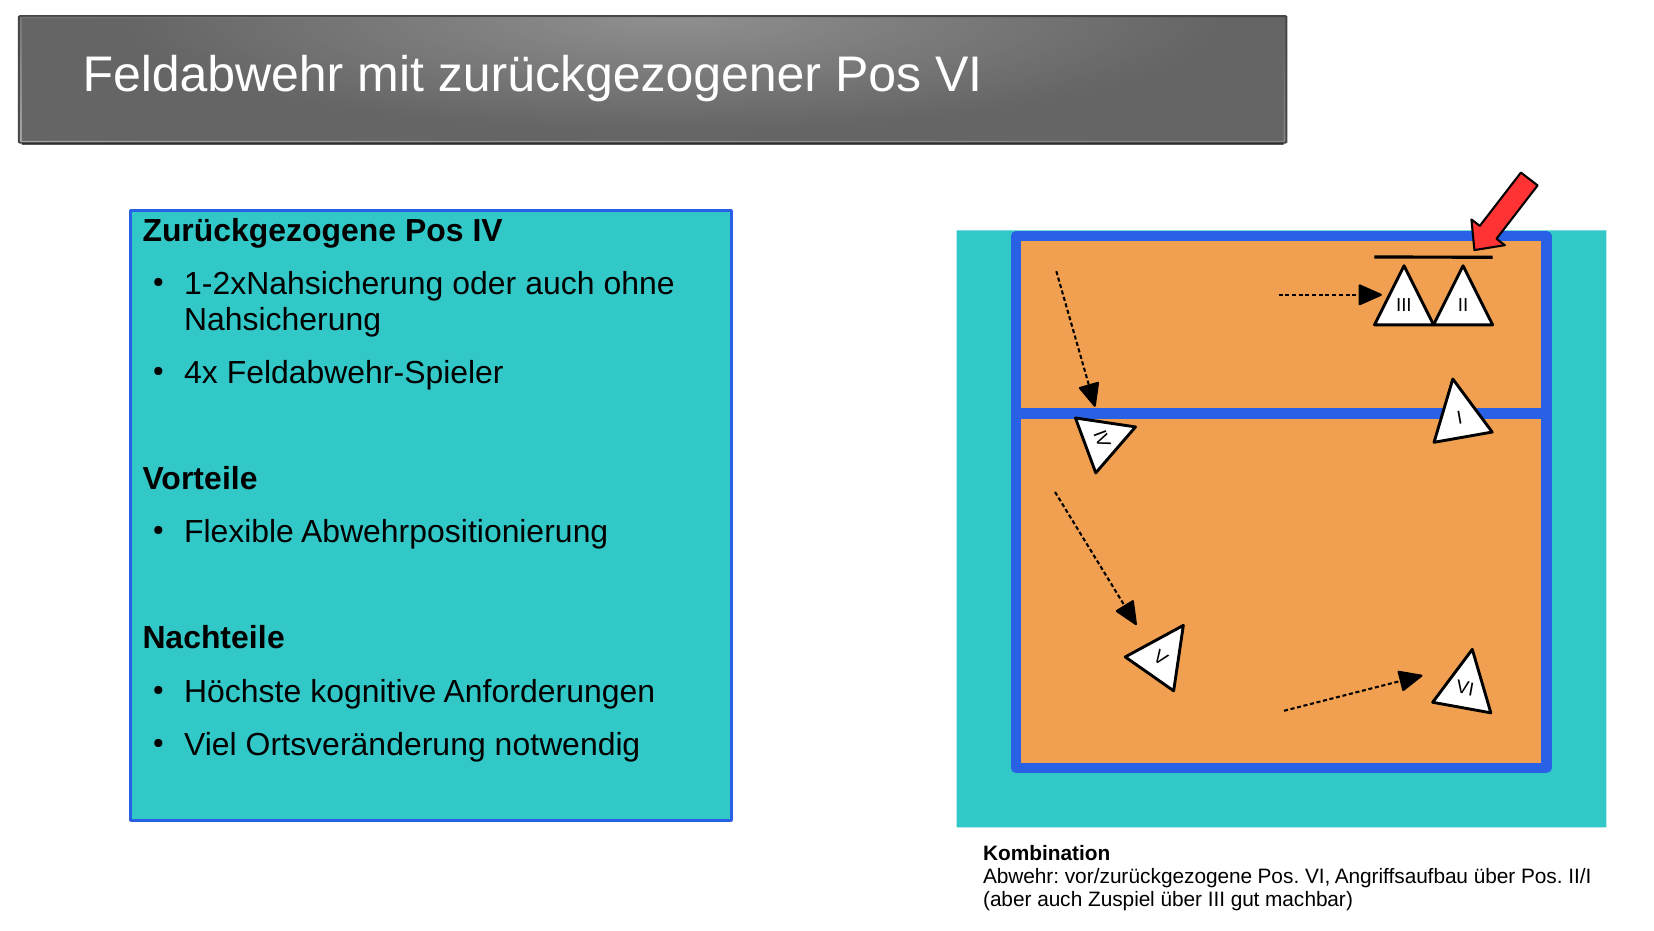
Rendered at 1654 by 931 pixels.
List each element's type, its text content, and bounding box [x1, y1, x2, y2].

text_box Kombination Abwehr: vor/zurückgezogene Pos. VI, Angriffsaufbau über Pos. II/I (aber auch Zuspiel über III gut machbar) [968, 833, 1607, 919]
list Zurückgezogene Pos IV 1-2xNahsicherung oder auch ohne Nahsicherung 4x Feldabwehr-Spieler Vorteile Flexible Abwehrpositionierung Nachteile Höchste kognitive Anforderungen Viel Ortsveränderung notwendig sss [130, 210, 732, 821]
text_box VI [1432, 649, 1491, 713]
text_box III [1374, 265, 1434, 325]
text_box IV [1075, 417, 1136, 473]
text_box [1471, 172, 1538, 251]
title Feldabwehr mit zurückgezogener Pos VI [82, 29, 1235, 119]
text_box II [1434, 265, 1493, 325]
text_box I [1434, 379, 1493, 443]
text_box V [1125, 625, 1184, 691]
